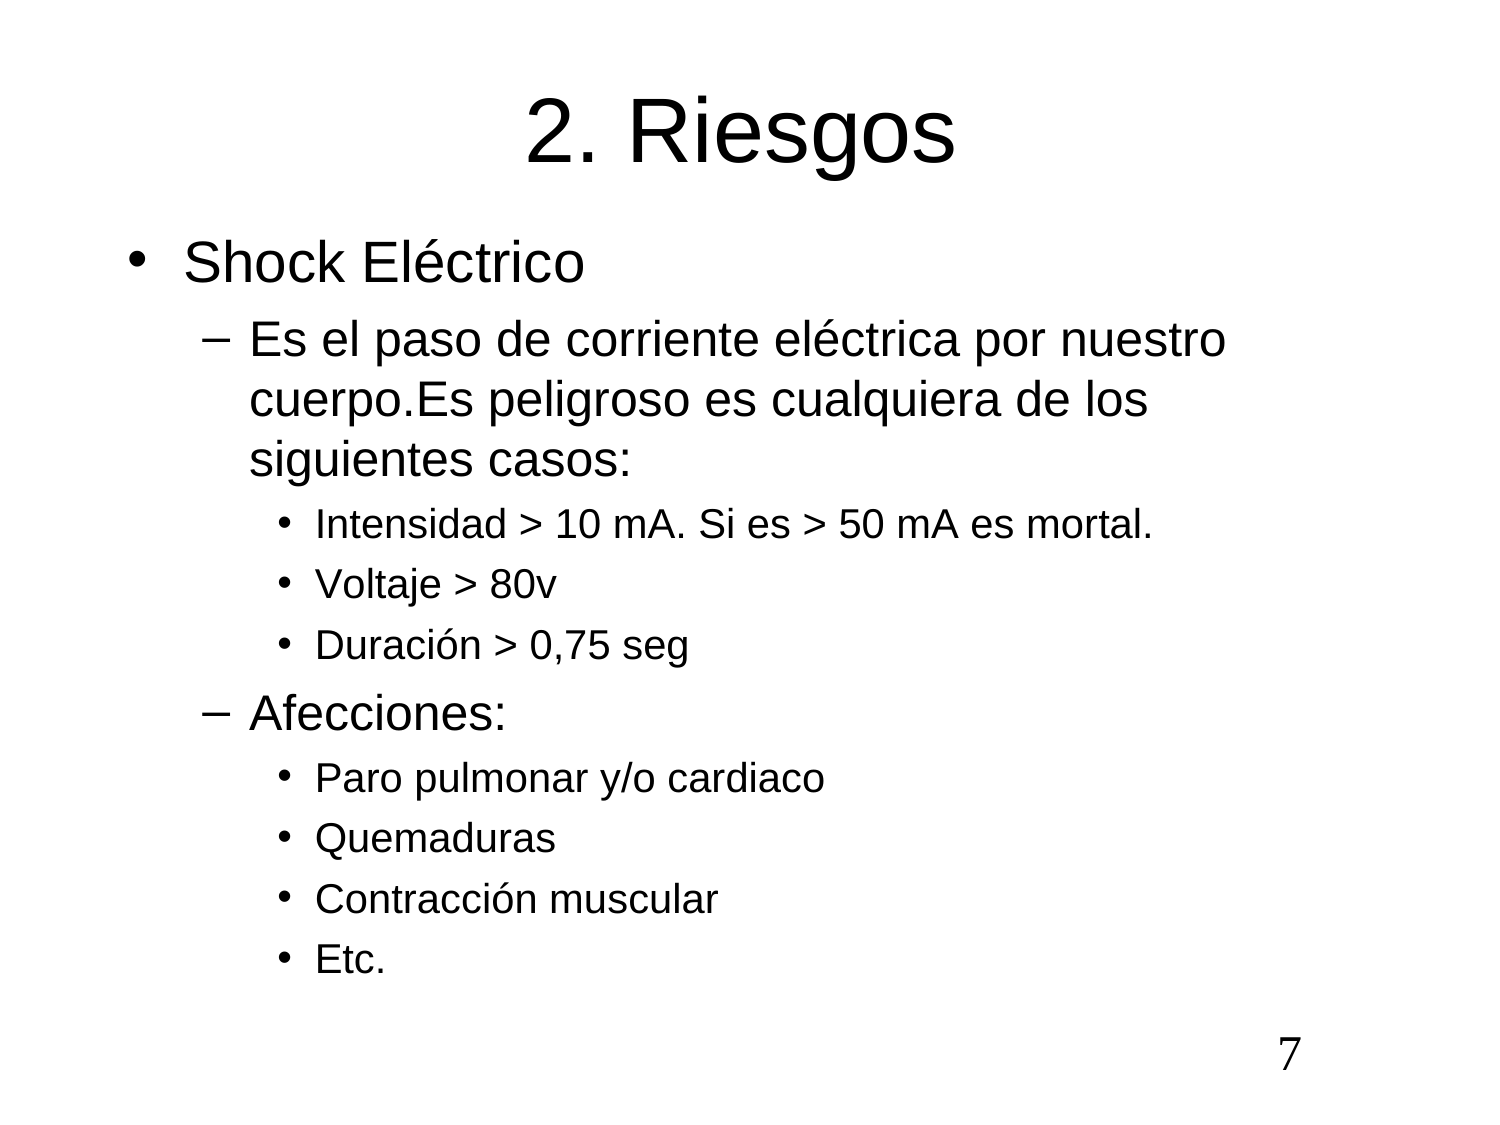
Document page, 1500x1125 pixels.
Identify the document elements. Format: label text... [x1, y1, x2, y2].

title 2. Riesgos [104, 32, 1380, 220]
list Shock Eléctrico Es el paso de corriente eléctrica por nuestro cuerpo.Es peligroso es cualquiera de los siguientes casos: Intensidad > 10 mA. Si es > 50 mA es mortal. Voltaje > 80v Duración > 0,75 seg Afecciones: Paro pulmonar y/o cardiaco Quemaduras Contracción muscular Etc. [112, 216, 1388, 1000]
